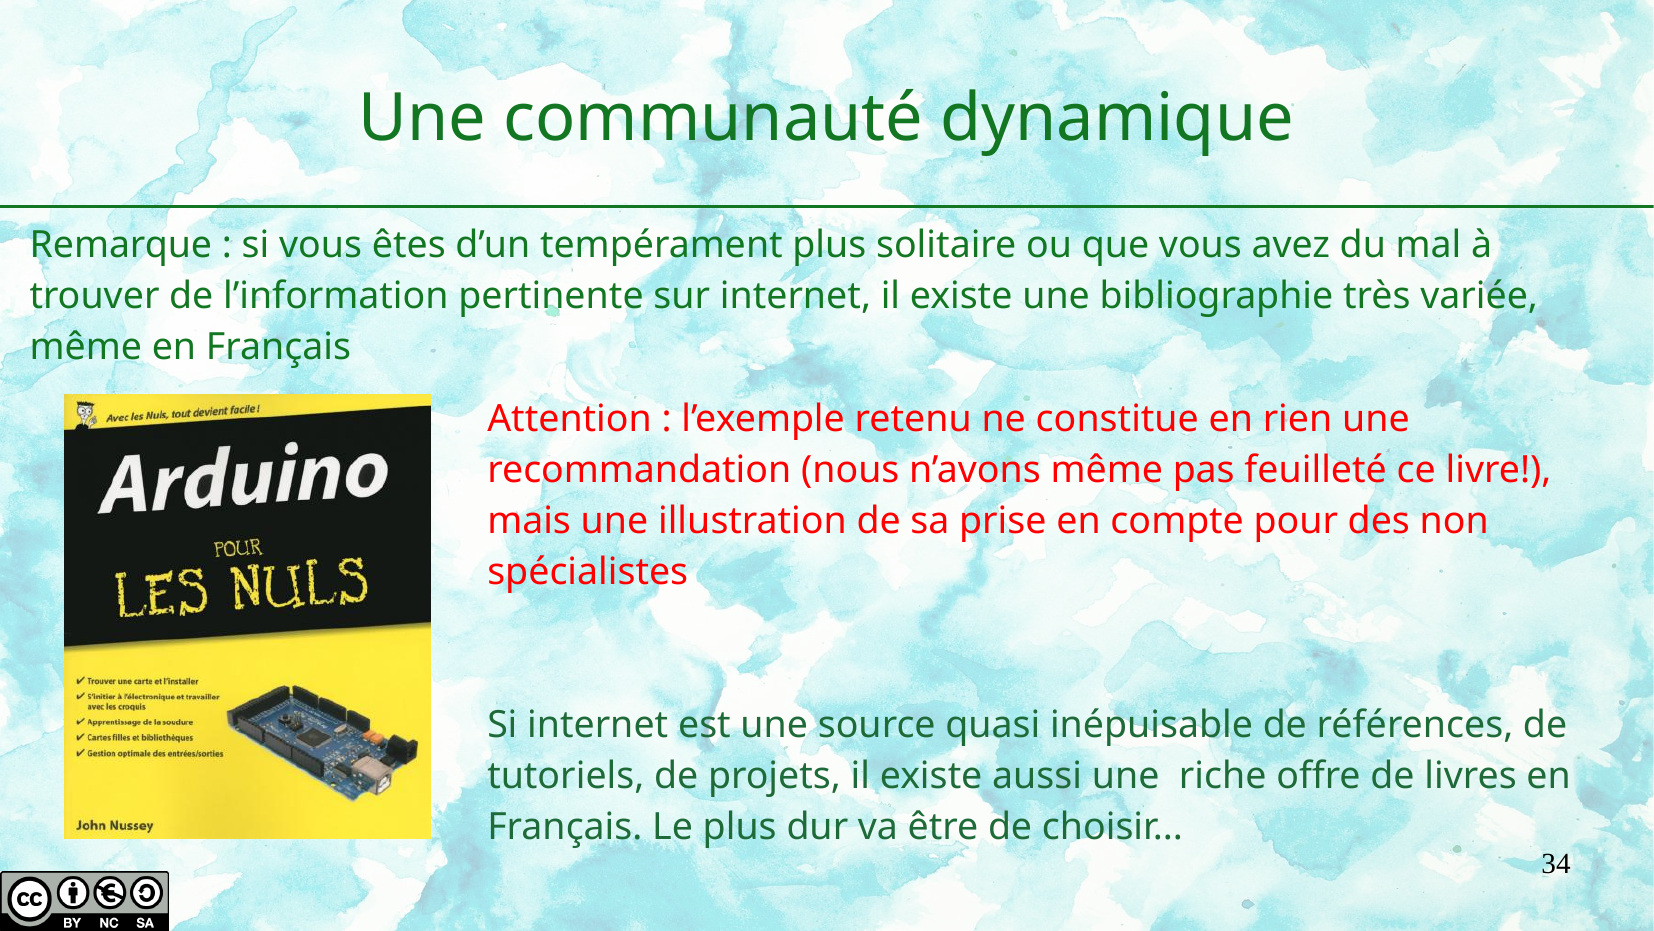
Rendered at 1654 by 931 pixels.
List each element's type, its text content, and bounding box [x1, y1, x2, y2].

picture [64, 394, 431, 839]
picture [0, 871, 169, 931]
text_box Attention : l’exemple retenu ne constitue en rien une recommandation (nous n’avons même pas feuilleté ce livre!), mais une illustration de sa prise en compte pour des non spécialistes Si internet est une source quasi inépuisable de références, de tutoriels, de projets, il existe aussi une riche offre de livres en Français. Le plus dur va être de choisir... [472, 383, 1595, 909]
list Remarque : si vous êtes d’un tempérament plus solitaire ou que vous avez du mal à trouver de l’information pertinente sur internet, il existe une bibliographie très variée, même en Français [29, 217, 1625, 384]
title Une communauté dynamique [82, 37, 1571, 193]
